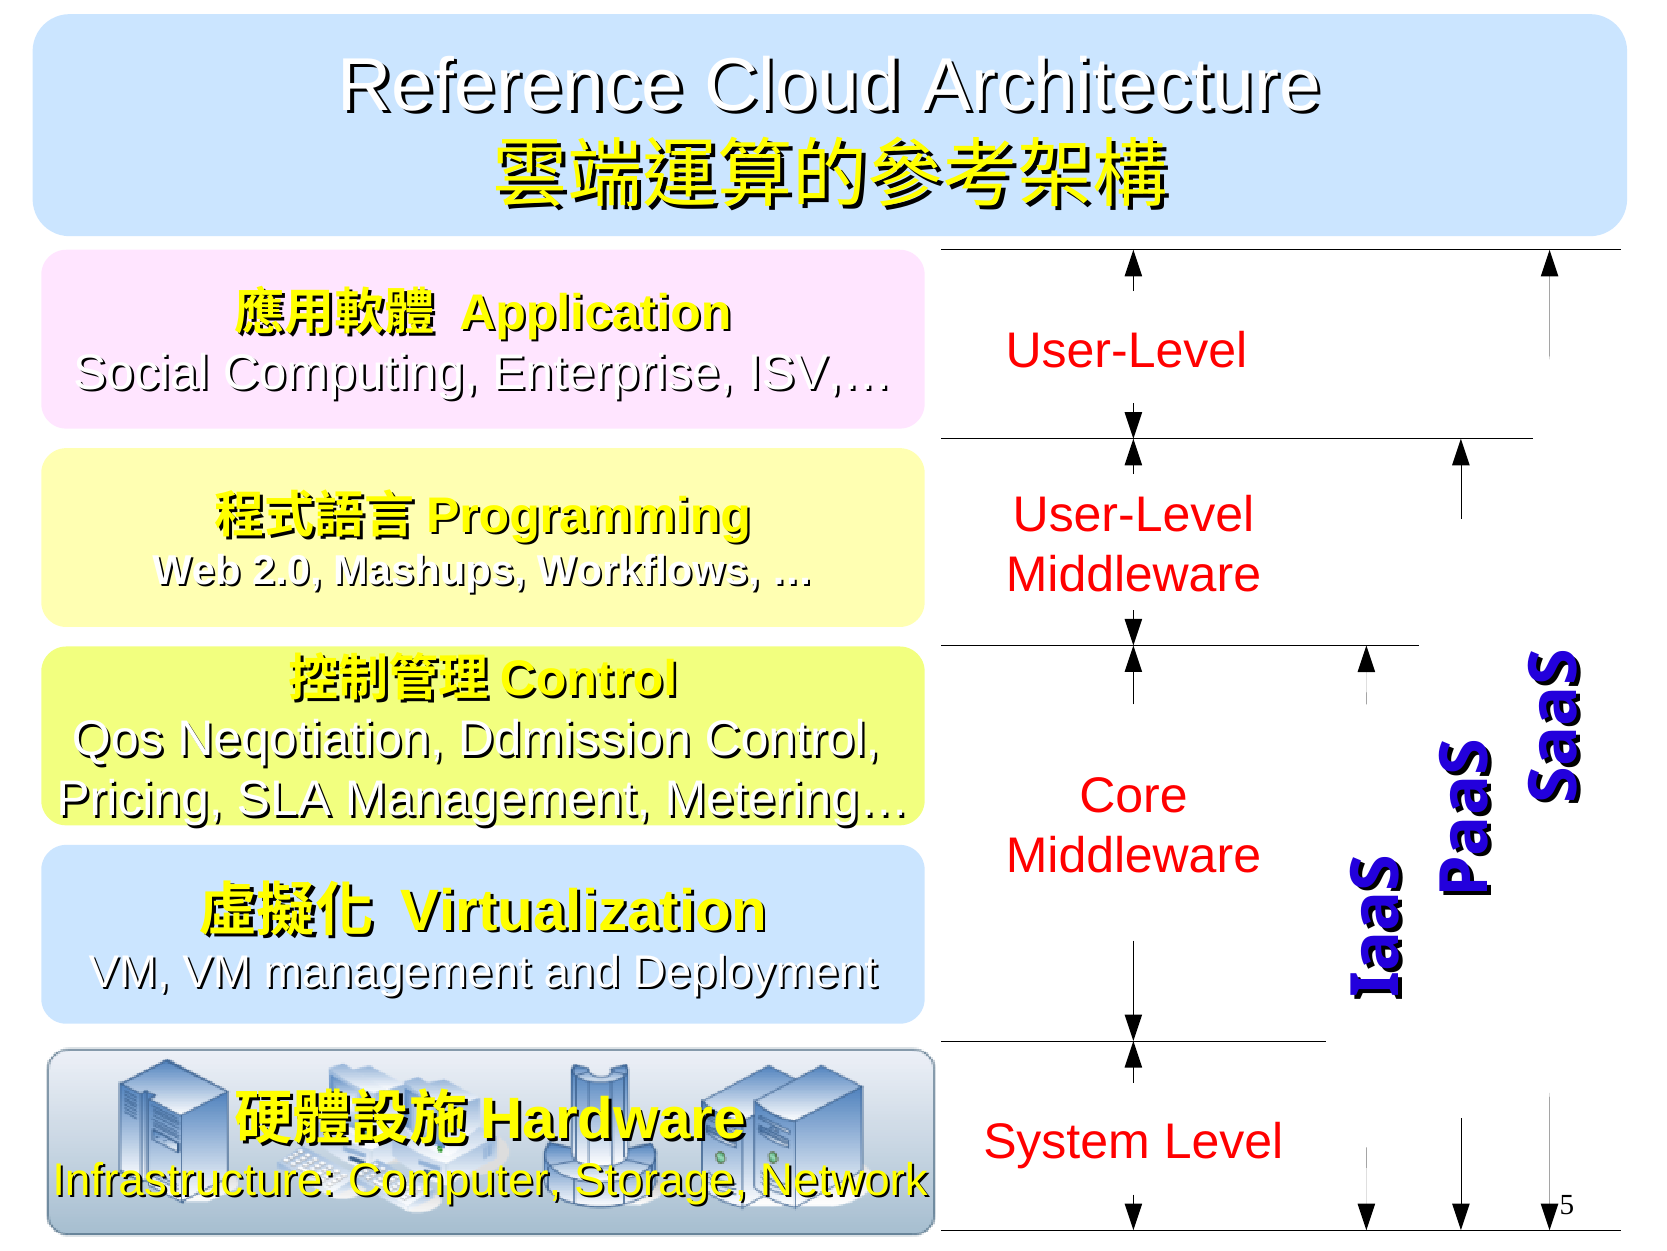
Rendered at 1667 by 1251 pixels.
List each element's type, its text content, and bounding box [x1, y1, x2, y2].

text_box Reference Cloud Architecture 雲端運算的參考架構 [32, 14, 1628, 237]
text_box PaaS [1405, 518, 1517, 1119]
text_box User-Level Middleware [941, 474, 1326, 611]
text_box SaaS [1494, 359, 1605, 1093]
text_box 應用軟體 Application Social Computing, Enterprise, ISV,… [41, 249, 925, 429]
text_box Core Middleware [941, 704, 1317, 941]
text_box 程式語言 Programming Web 2.0, Mashups, Workflows, … [41, 448, 925, 627]
picture [41, 1043, 940, 1242]
text_box 虛擬化 Virtualization VM, VM management and Deployment [41, 844, 925, 1024]
text_box System Level [941, 1082, 1326, 1195]
text_box 控制管理 Control Qos Neqotiation, Ddmission Control, Pricing, SLA Management, Metering… [41, 646, 925, 826]
text_box IaaS [1317, 704, 1428, 1148]
text_box User-Level [941, 291, 1326, 404]
